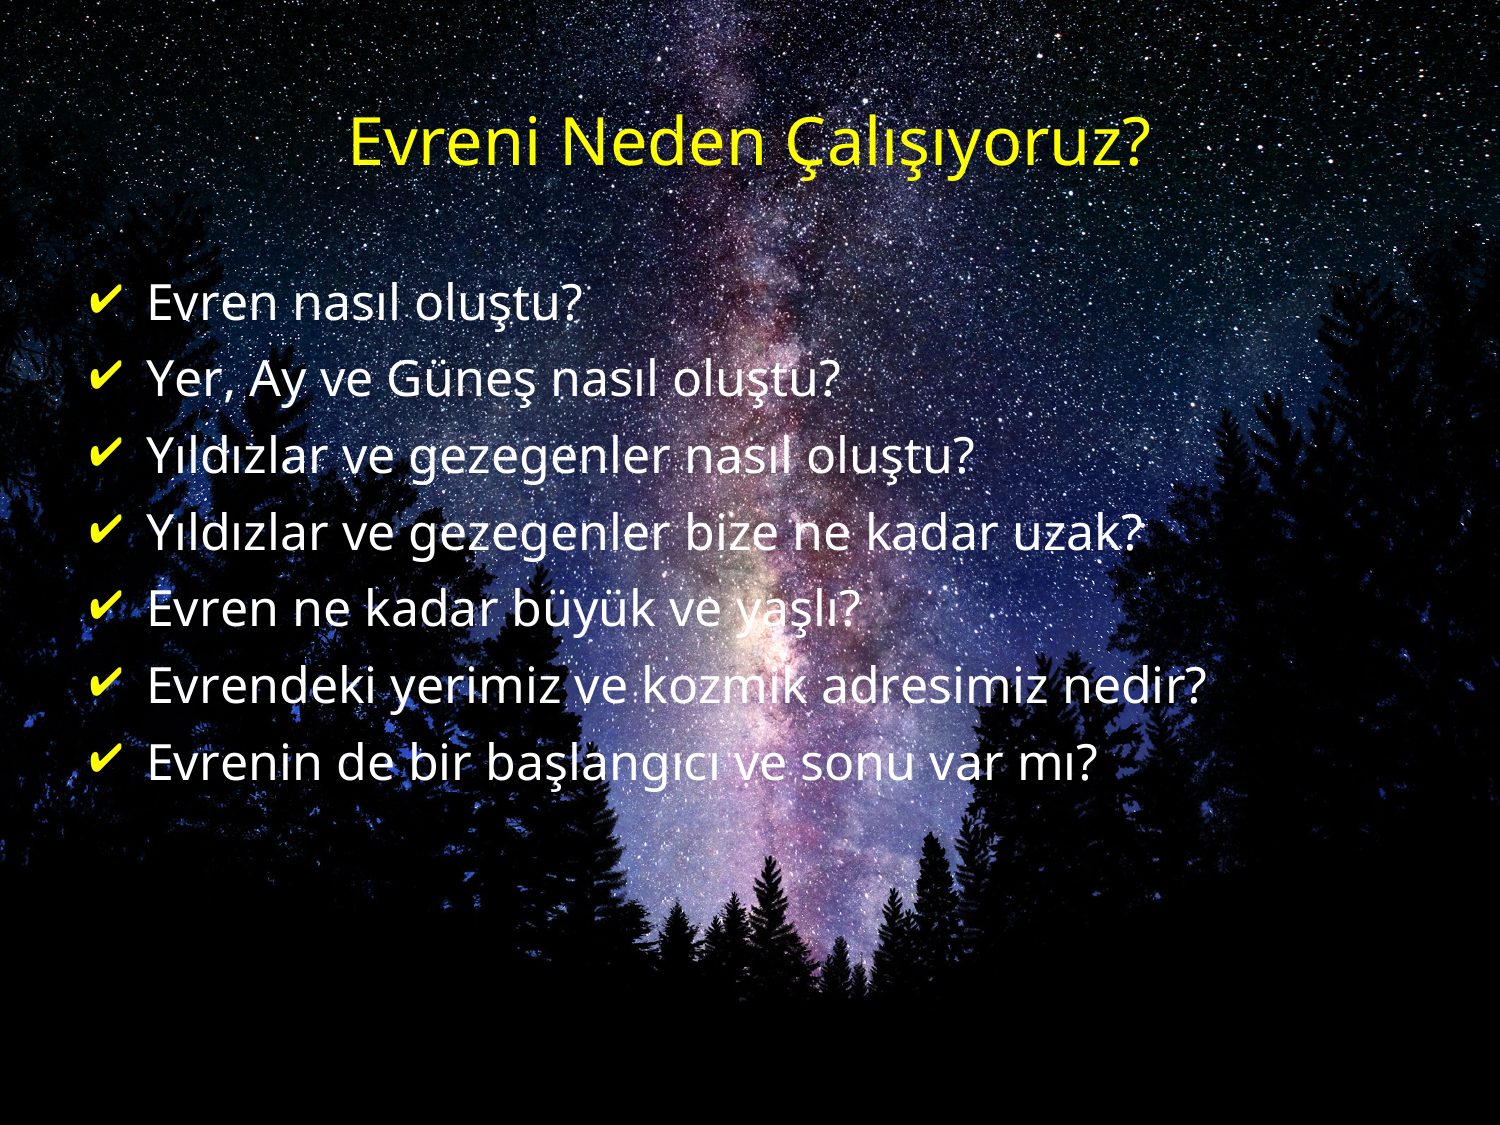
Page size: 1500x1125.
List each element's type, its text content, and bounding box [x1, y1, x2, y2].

picture [0, 0, 1500, 1125]
title Evreni Neden Çalışıyoruz? [75, 45, 1426, 233]
list Evren nasıl oluştu? Yer, Ay ve Güneş nasıl oluştu? Yıldızlar ve gezegenler nasıl oluştu? Yıldızlar ve gezegenler bize ne kadar uzak? Evren ne kadar büyük ve yaşlı? Evrendeki yerimiz ve kozmik adresimiz nedir? Evrenin de bir başlangıcı ve sonu var mı? [75, 262, 1426, 931]
